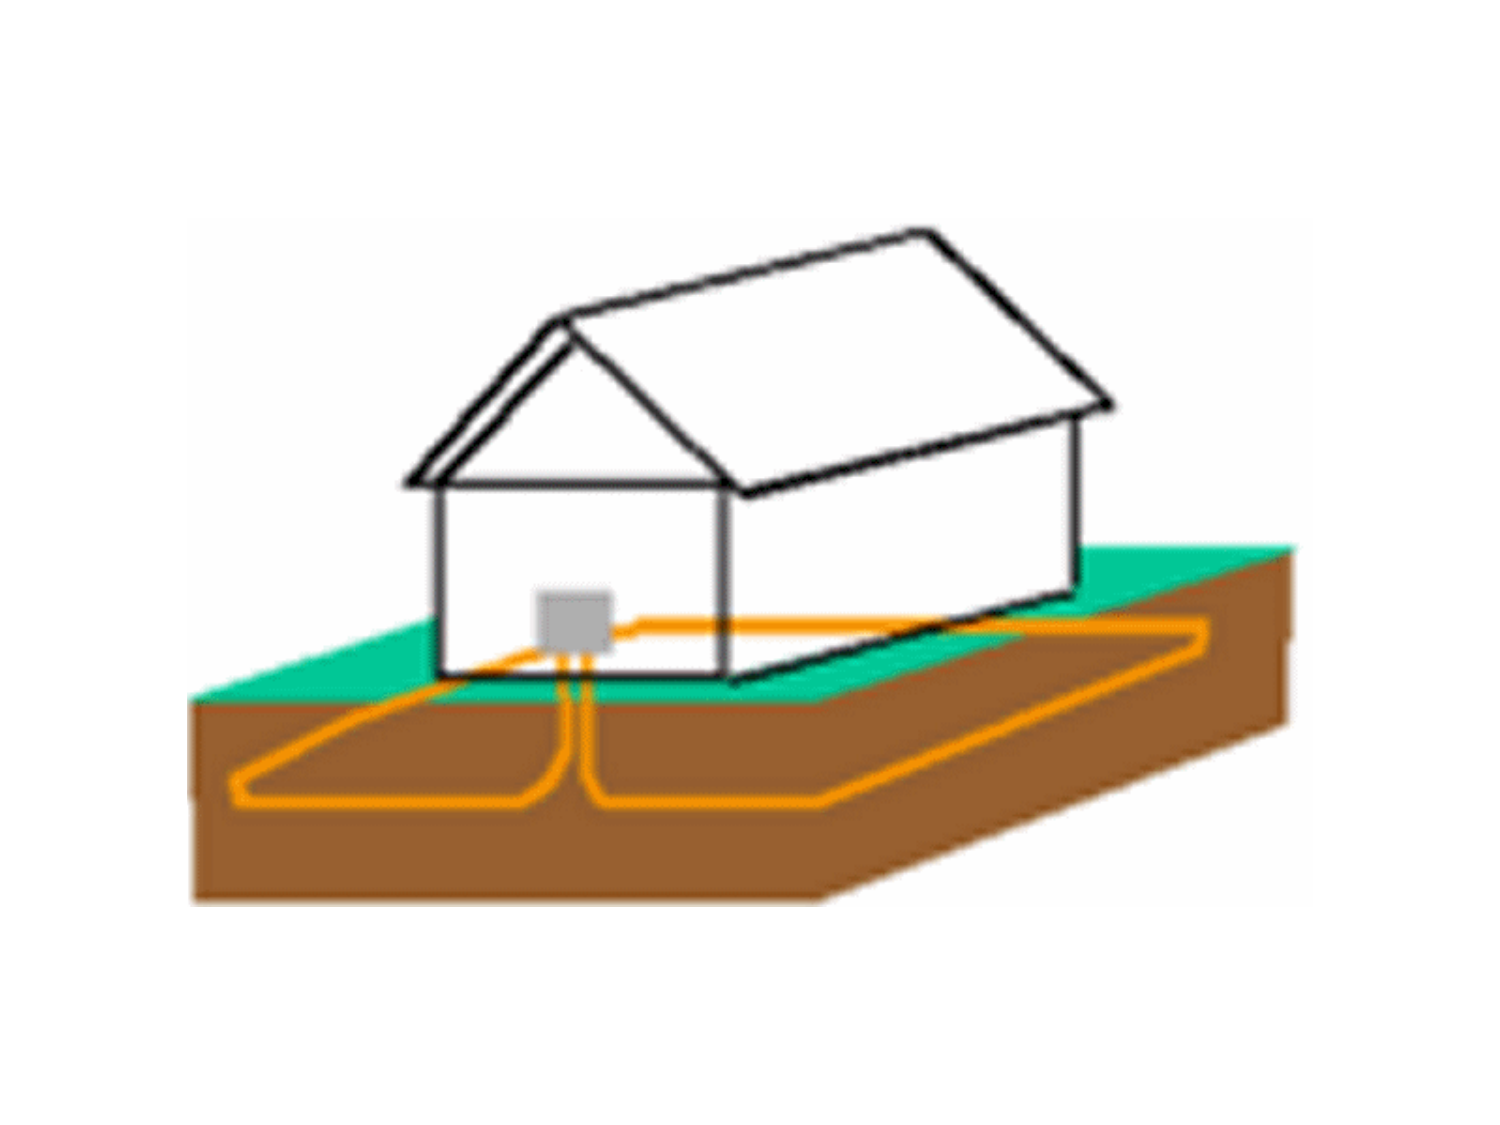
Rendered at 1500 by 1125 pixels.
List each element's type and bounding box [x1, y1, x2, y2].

picture [187, 218, 1313, 907]
